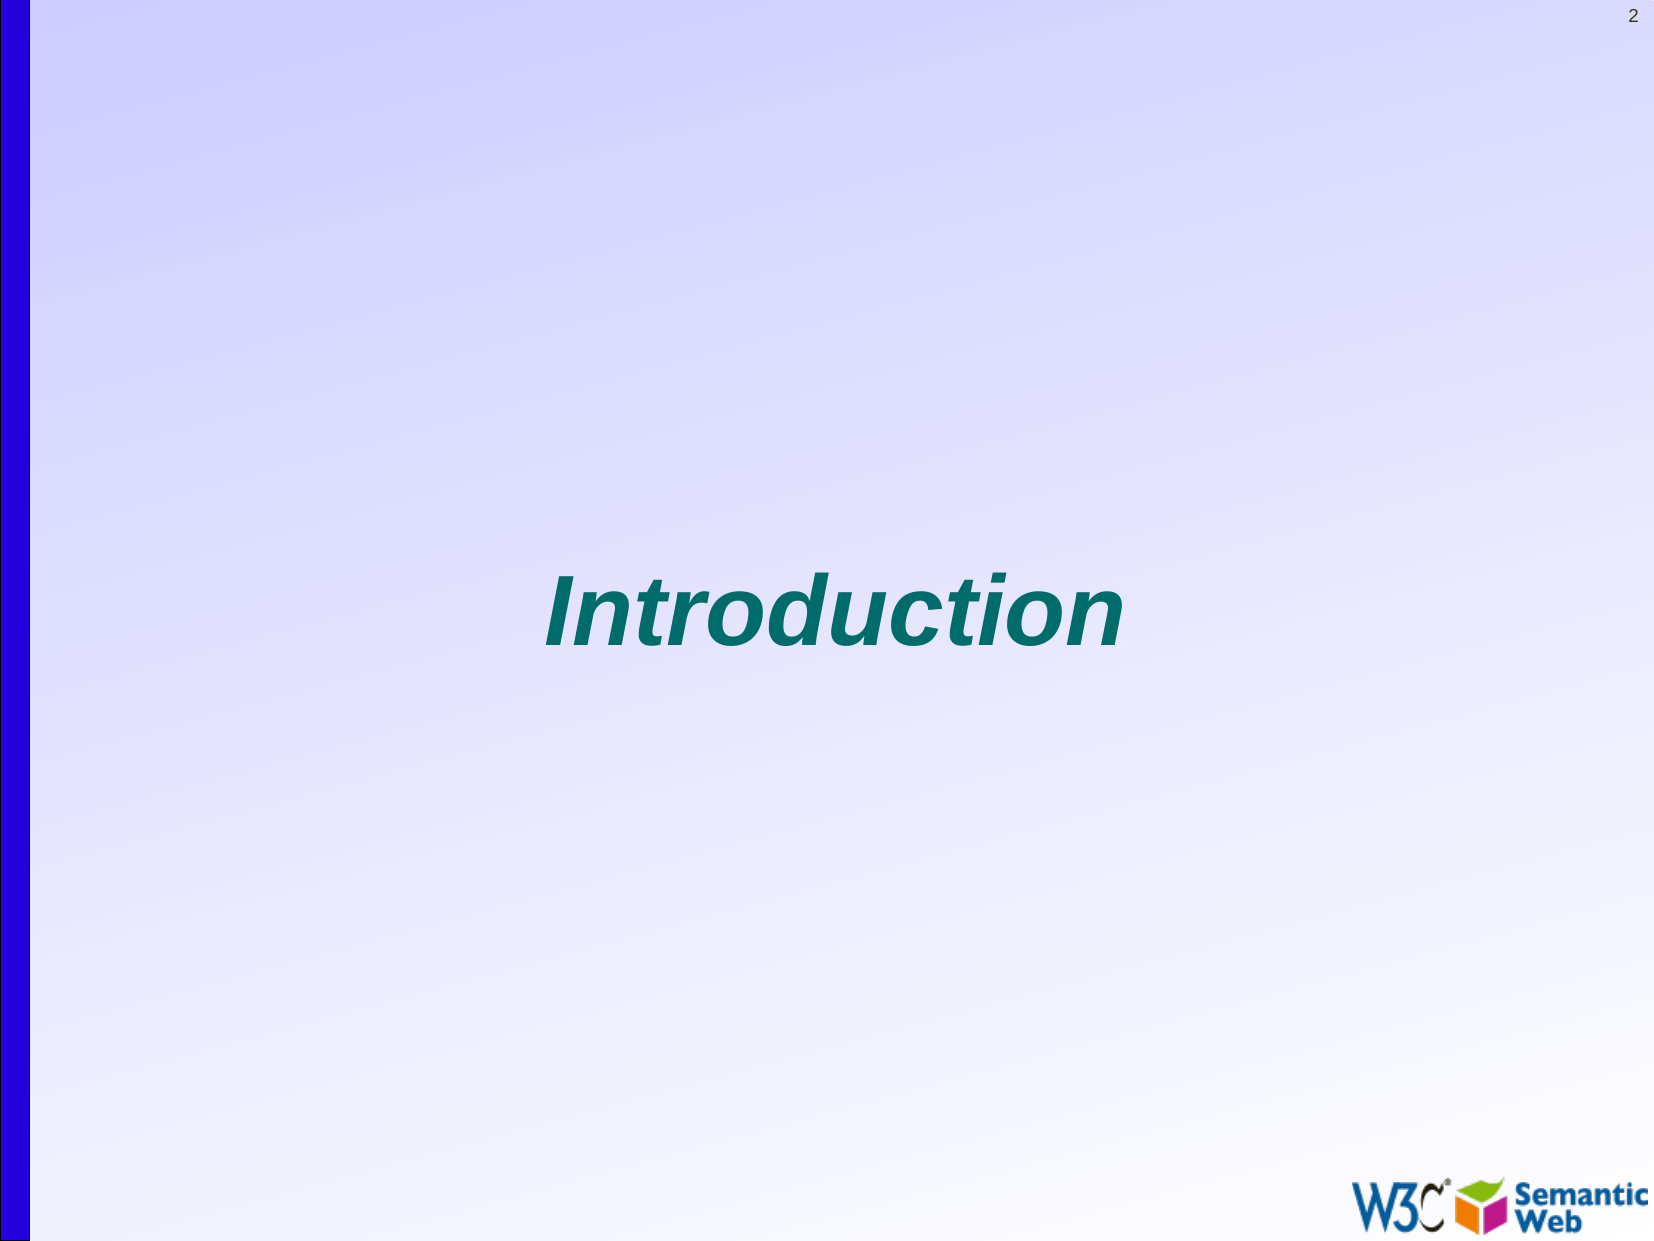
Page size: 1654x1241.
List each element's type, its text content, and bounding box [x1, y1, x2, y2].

picture [1352, 1175, 1648, 1235]
title Introduction [18, 549, 1654, 668]
